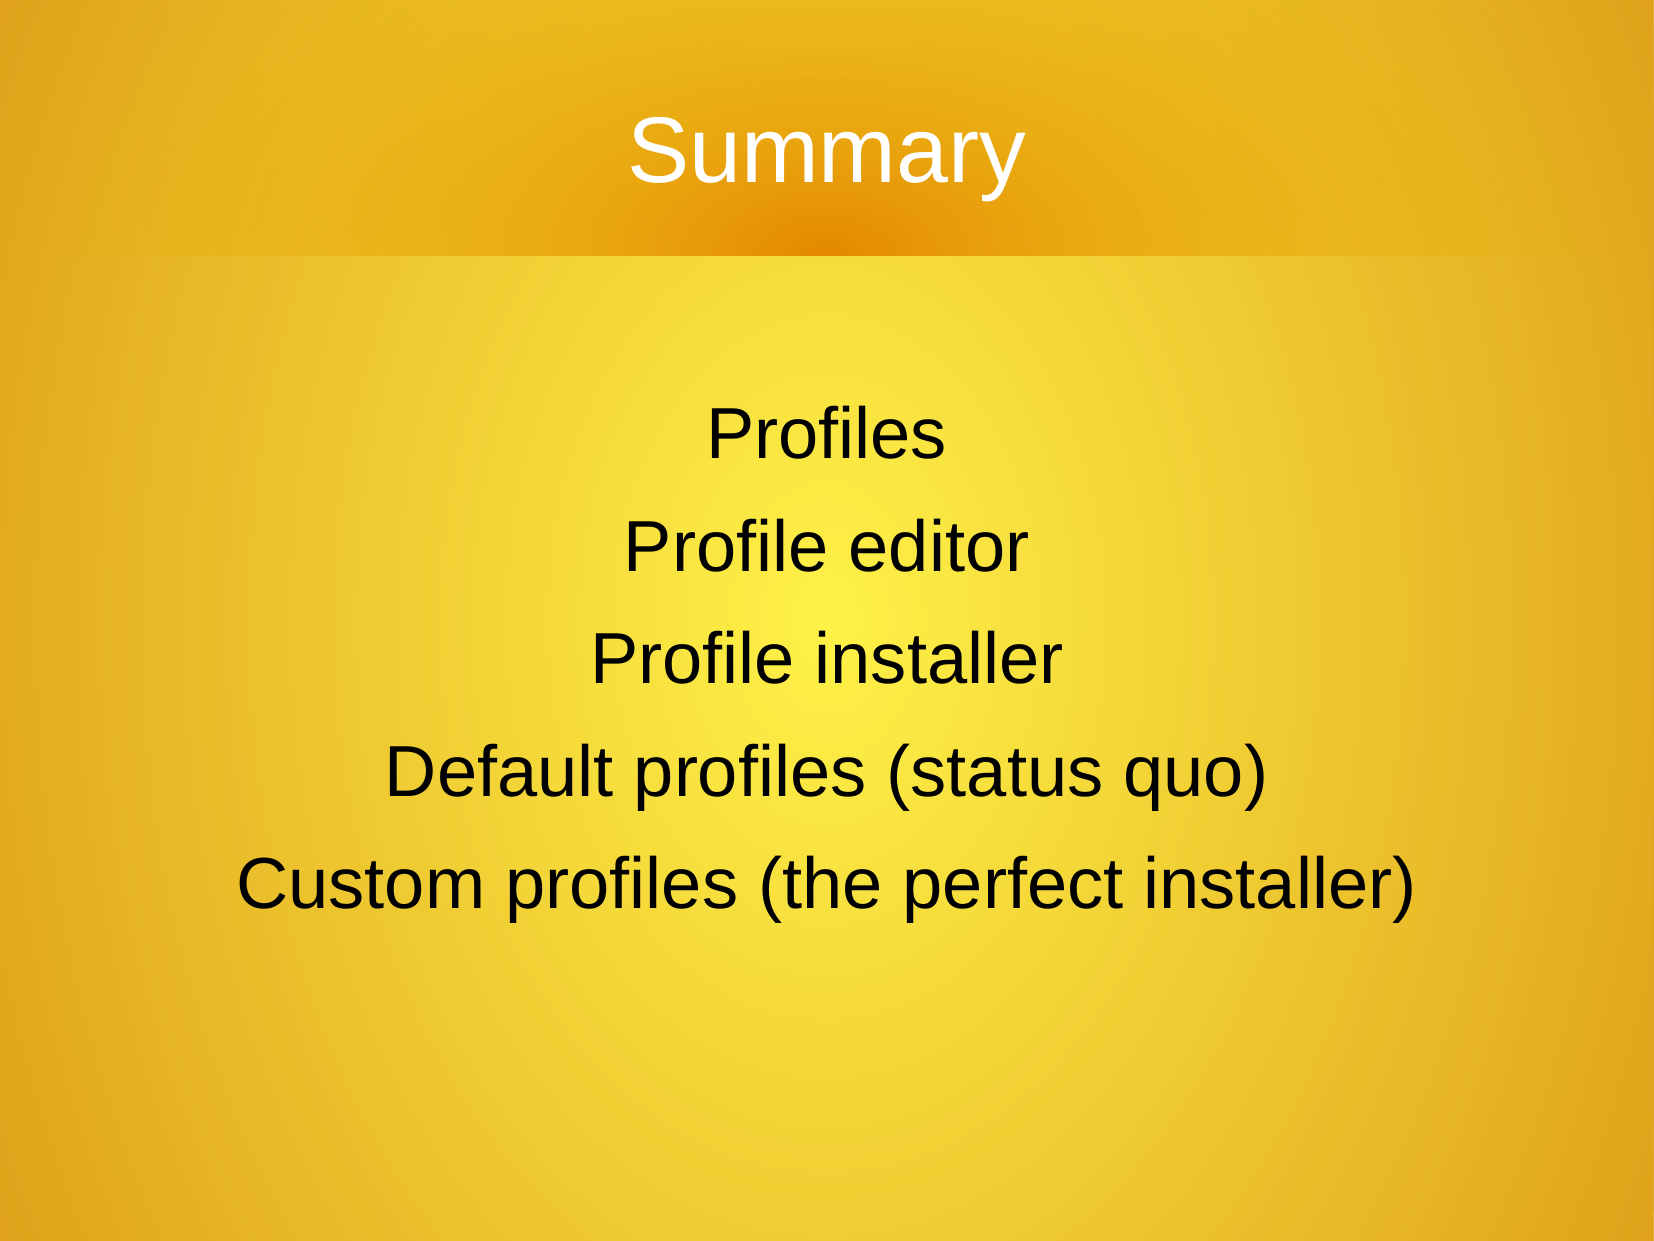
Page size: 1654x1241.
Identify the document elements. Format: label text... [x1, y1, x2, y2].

list Profiles Profile editor Profile installer Default profiles (status quo) Custom profiles (the perfect installer) [82, 299, 1571, 1019]
title Summary [82, 47, 1571, 252]
